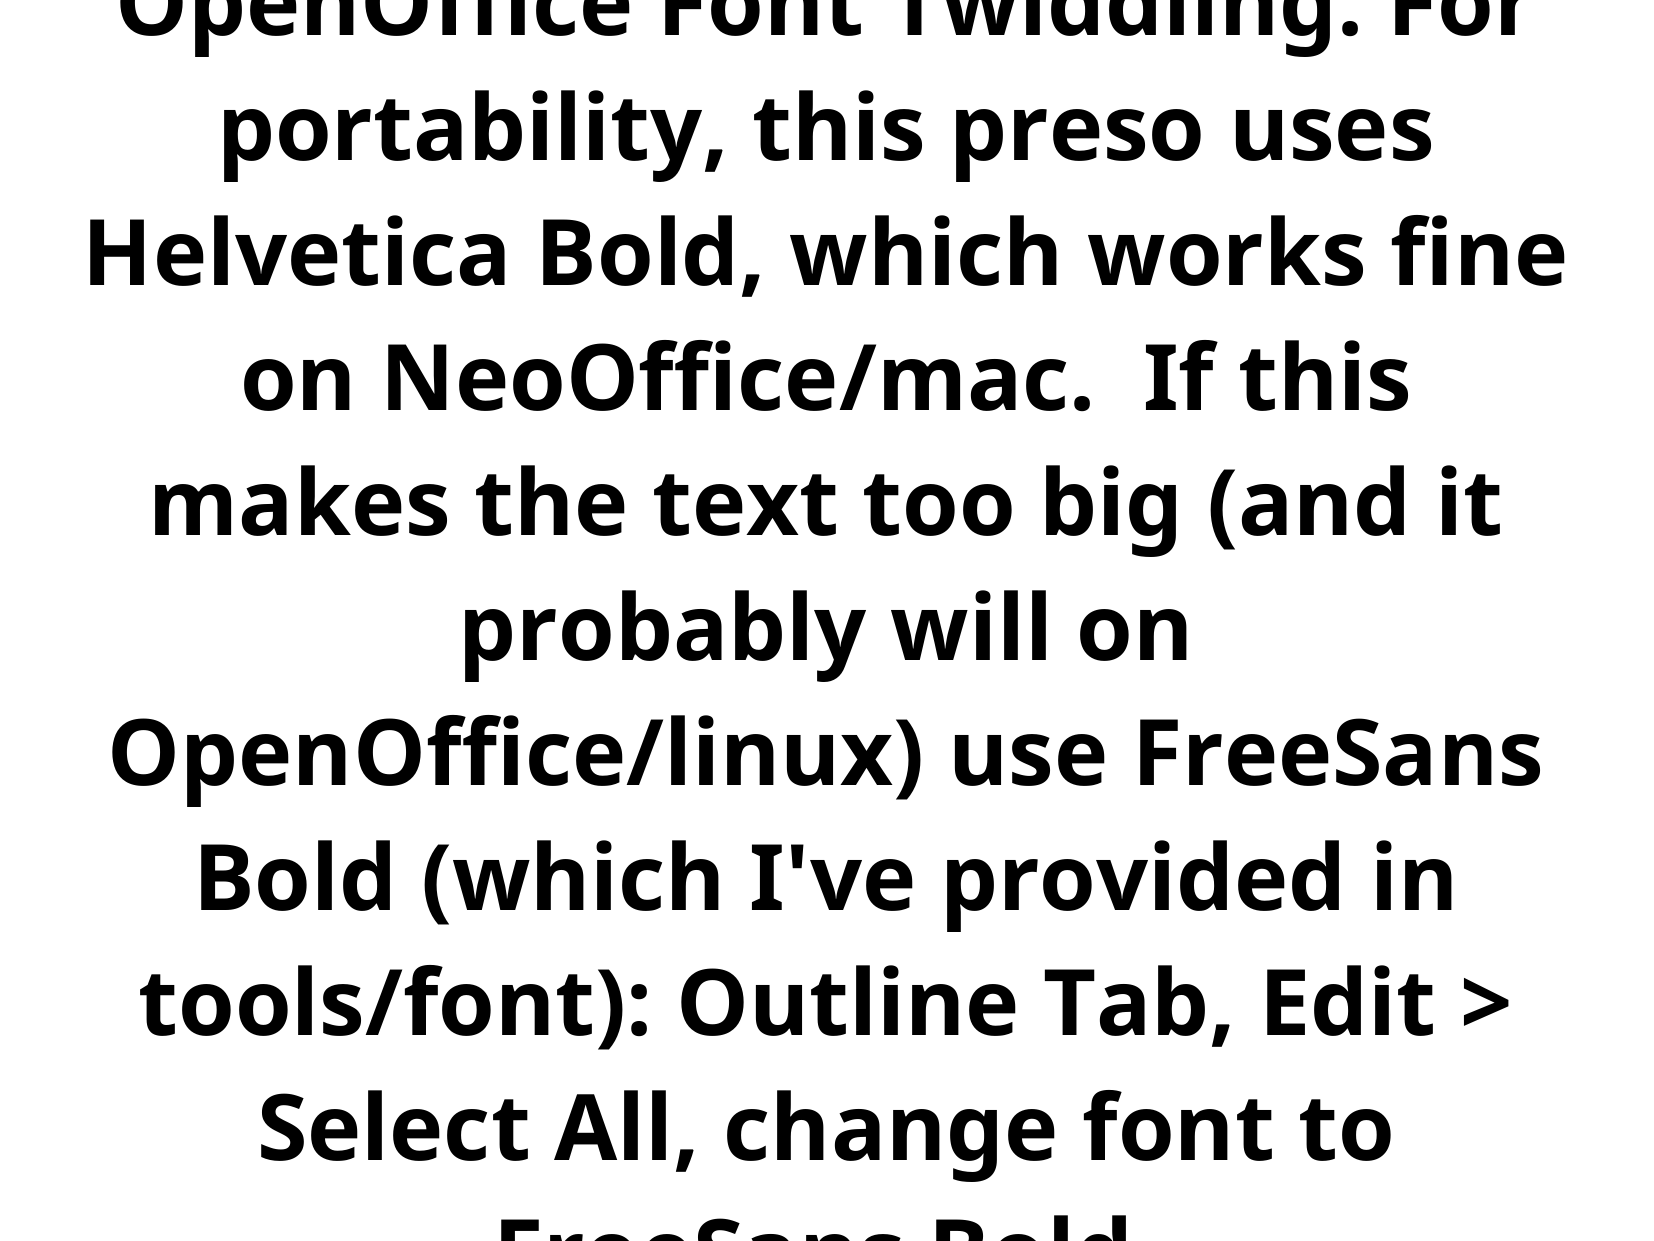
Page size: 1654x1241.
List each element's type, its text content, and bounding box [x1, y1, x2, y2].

title OpenOffice Font Twiddling: For portability, this preso uses Helvetica Bold, which works fine on NeoOffice/mac. If this makes the text too big (and it probably will on OpenOffice/linux) use FreeSans Bold (which I've provided in tools/font): Outline Tab, Edit > Select All, change font to FreeSans Bold. [82, 49, 1571, 1201]
